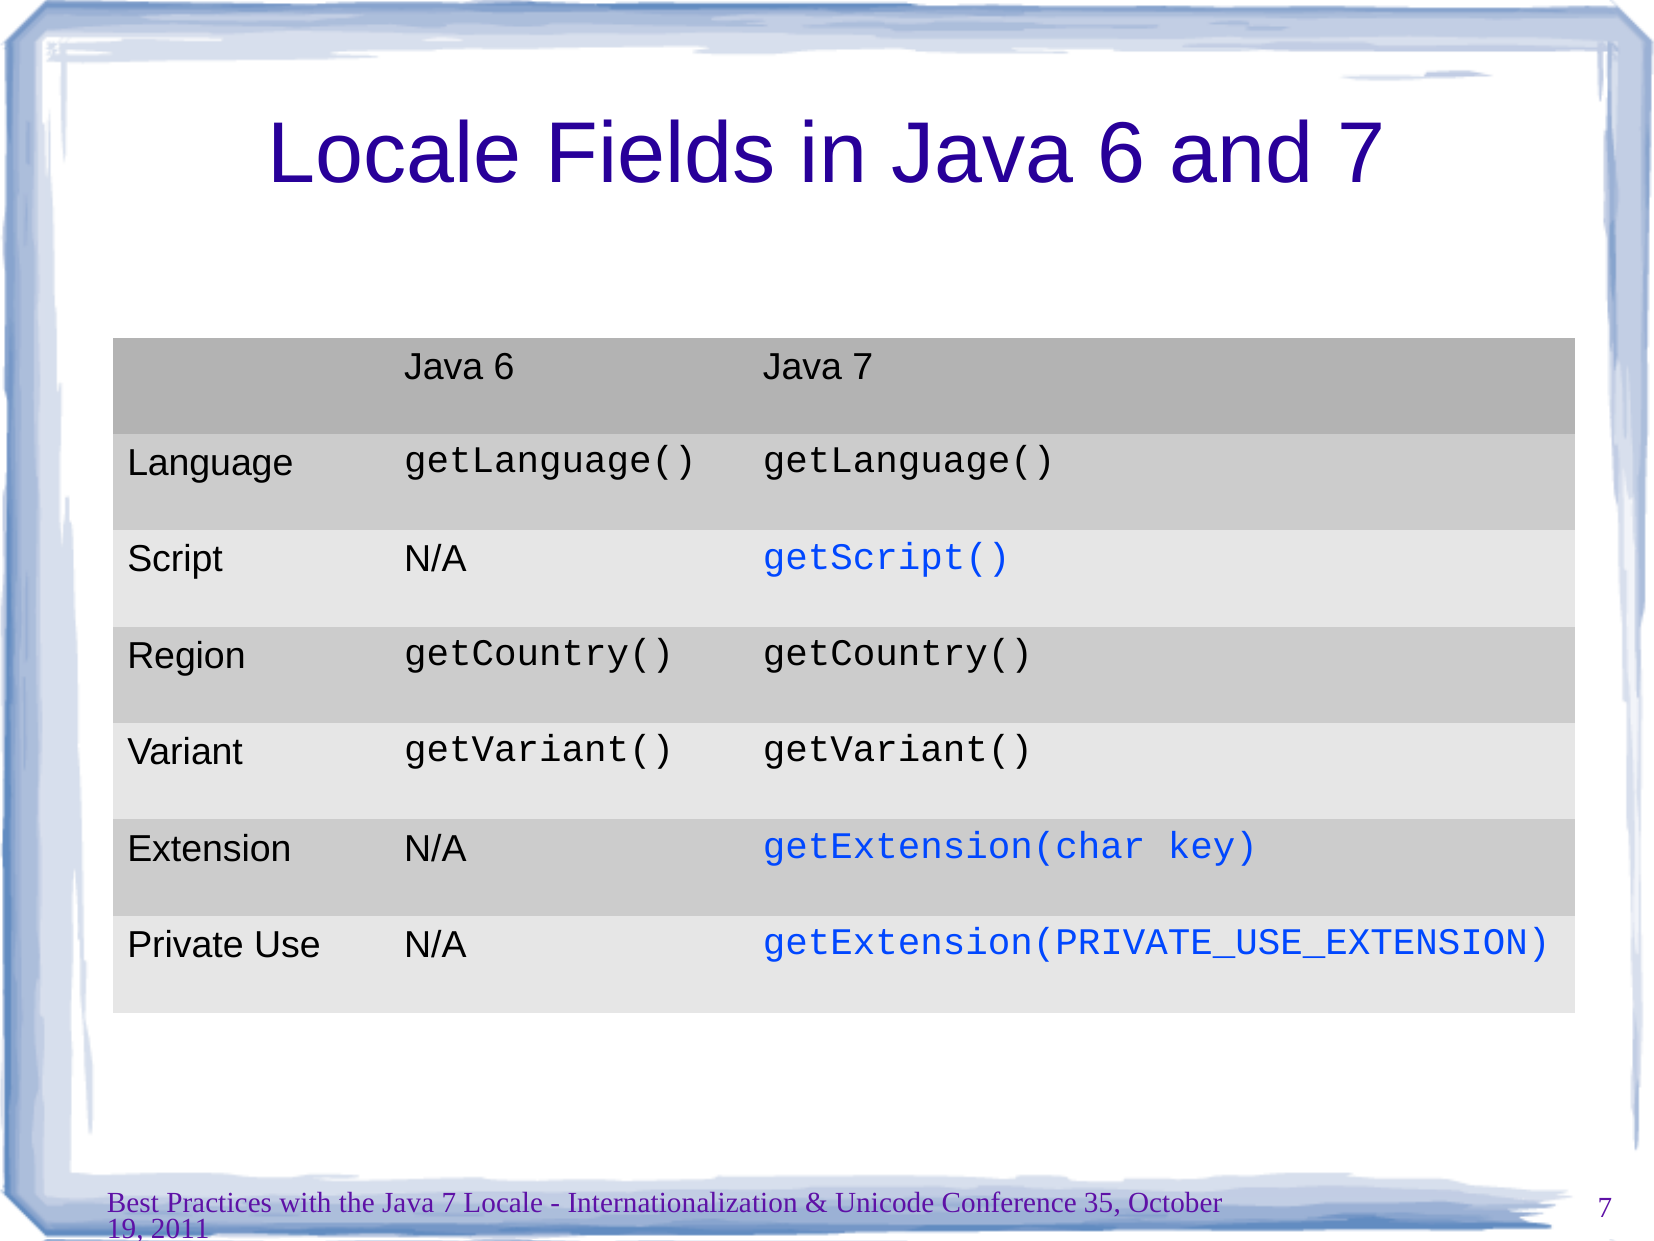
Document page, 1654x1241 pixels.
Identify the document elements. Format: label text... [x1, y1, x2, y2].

table_cell Extension [113, 819, 389, 916]
table_cell N/A [389, 530, 748, 627]
table_cell N/A [389, 916, 748, 1013]
table_cell getVariant() [748, 723, 1575, 819]
title Locale Fields in Java 6 and 7 [82, 49, 1571, 257]
table_cell getLanguage() [389, 434, 748, 530]
table_cell getCountry() [389, 627, 748, 723]
table_cell getExtension(char key) [748, 819, 1575, 916]
table_cell getExtension(PRIVATE_USE_EXTENSION) [748, 916, 1575, 1013]
table_cell Language [113, 434, 389, 530]
table_cell Script [113, 530, 389, 627]
table_cell getCountry() [748, 627, 1575, 723]
table_cell getScript() [748, 530, 1575, 627]
table_cell N/A [389, 819, 748, 916]
table_header Java 6 [389, 338, 748, 434]
table_cell getLanguage() [748, 434, 1575, 530]
table_header [113, 338, 389, 434]
table_header Java 7 [748, 338, 1575, 434]
table_cell Region [113, 627, 389, 723]
table_cell getVariant() [389, 723, 748, 819]
table_cell Variant [113, 723, 389, 819]
table_cell Private Use [113, 916, 389, 1013]
picture [0, 0, 1654, 1241]
